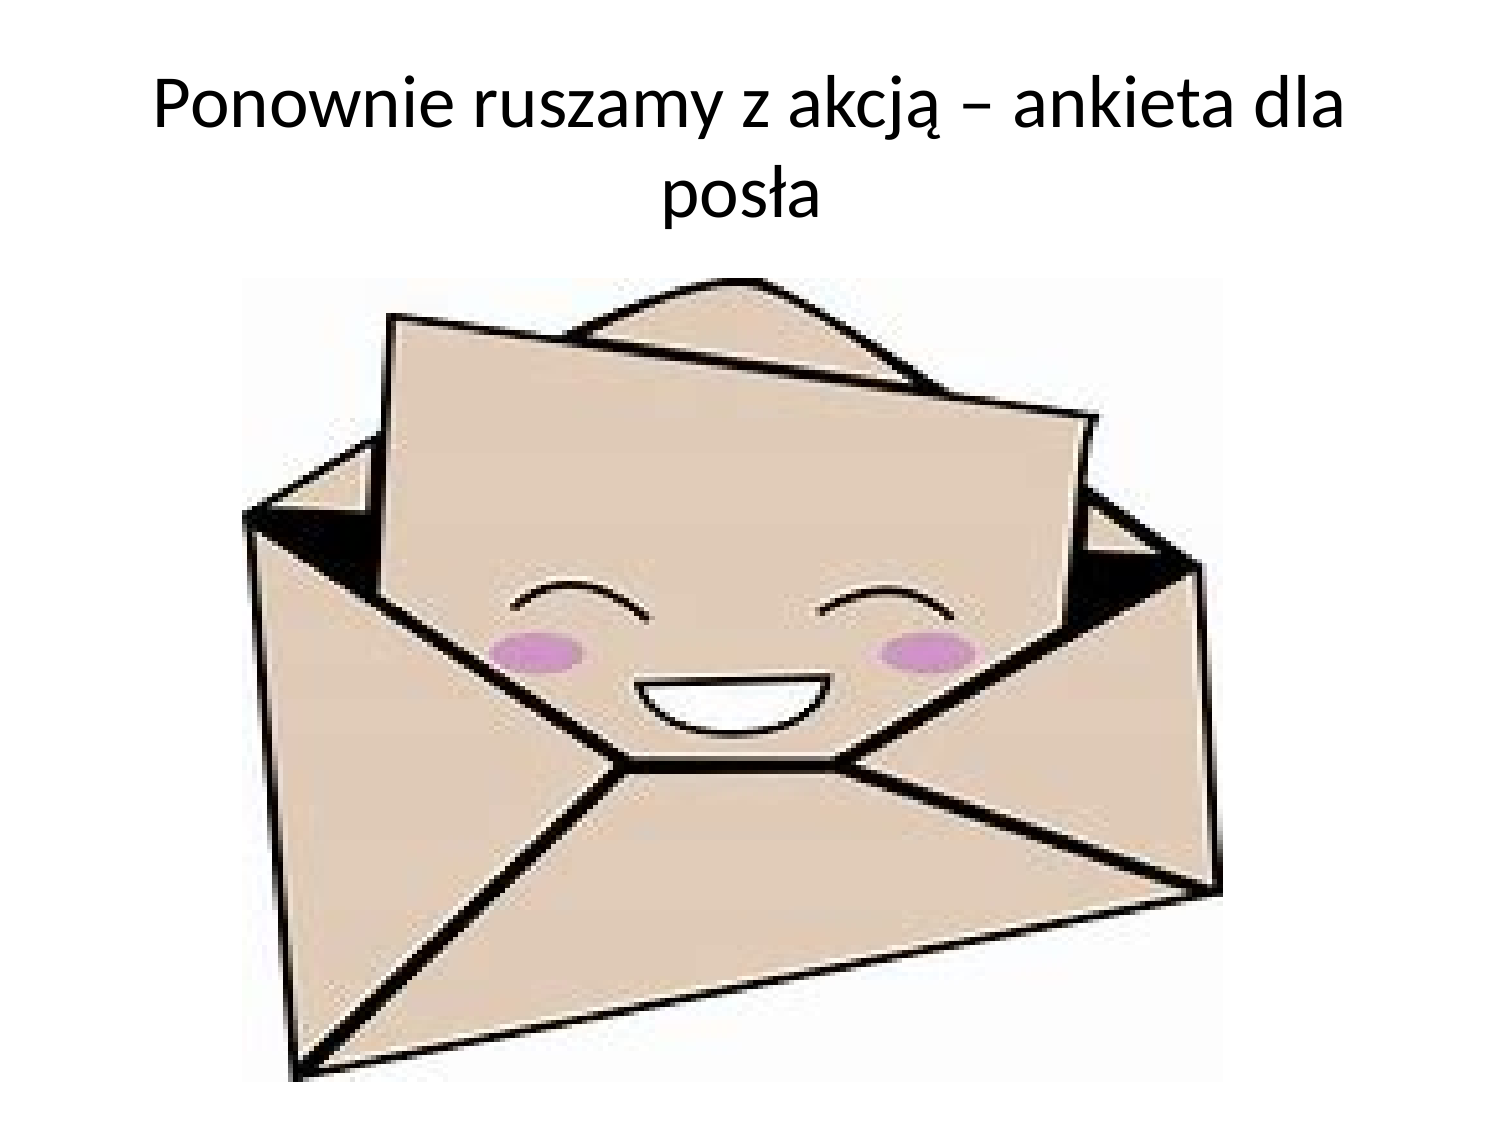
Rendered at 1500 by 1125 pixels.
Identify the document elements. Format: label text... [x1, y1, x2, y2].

picture [242, 278, 1223, 1082]
title Ponownie ruszamy z akcją – ankieta dla posła [75, 45, 1426, 233]
